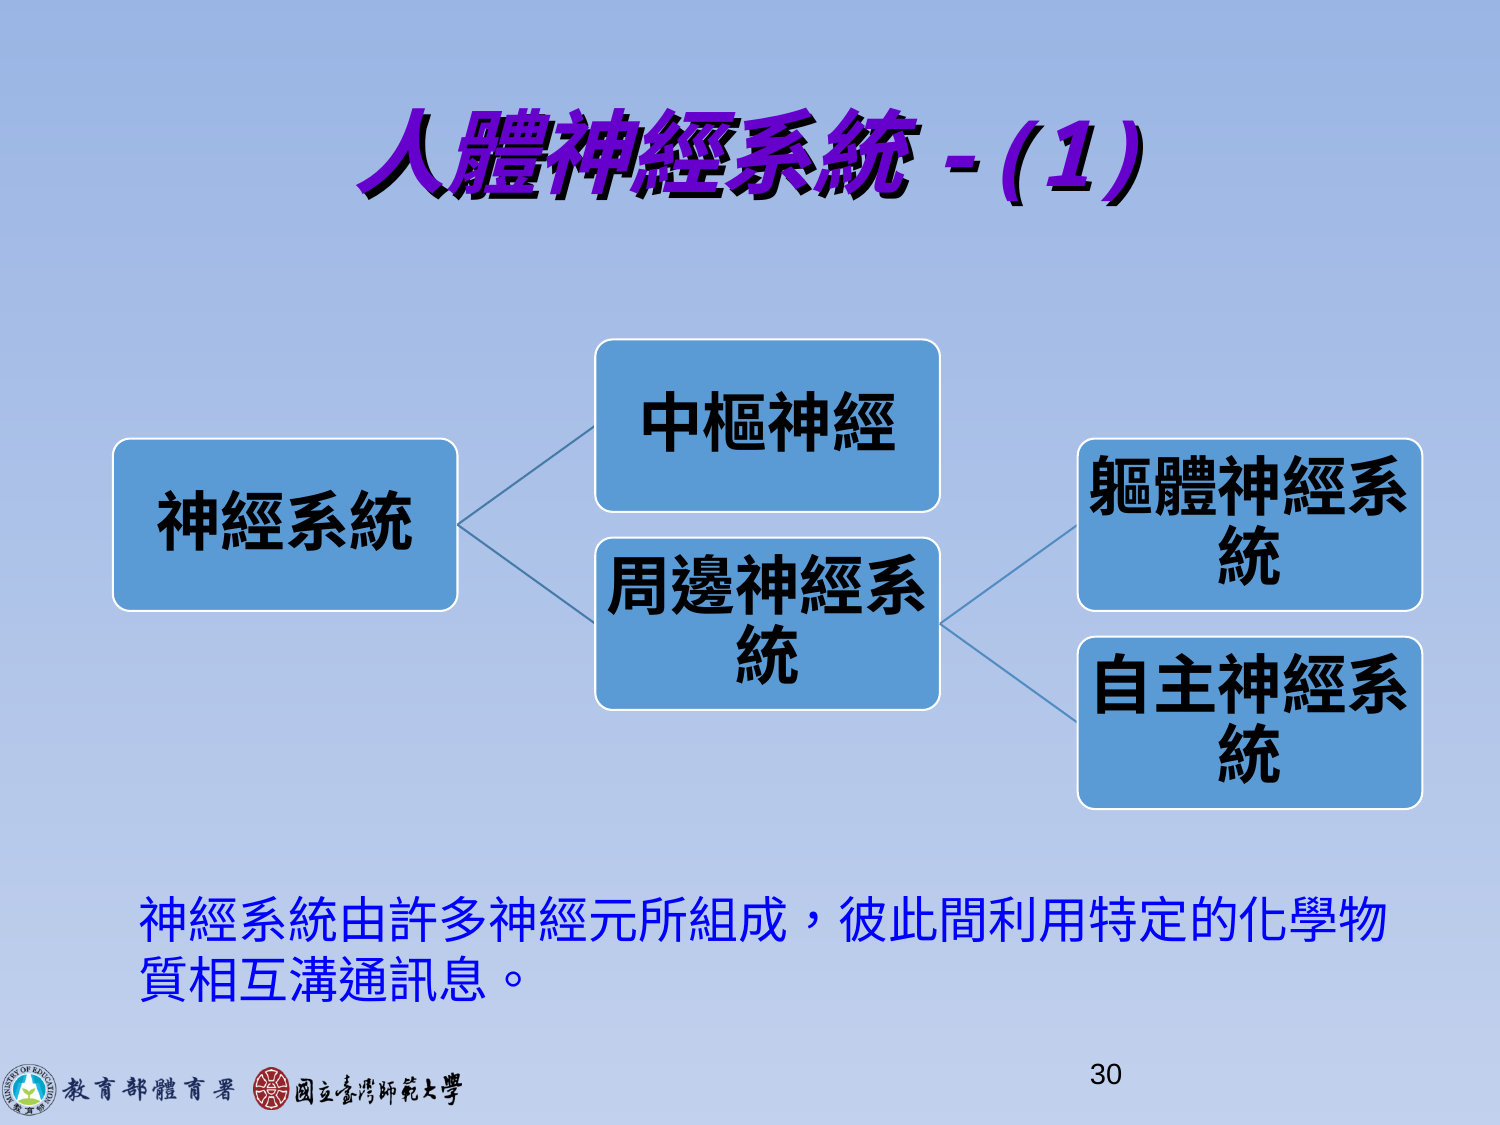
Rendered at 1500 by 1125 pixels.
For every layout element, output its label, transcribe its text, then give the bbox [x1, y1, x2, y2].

text_box 周邊神經系統 [595, 537, 940, 710]
text_box 神經系統 [112, 438, 458, 611]
text_box 軀體神經系統 [1077, 438, 1423, 611]
text_box 人體神經系統-(1) [0, 87, 1500, 197]
text_box 30 [1074, 1042, 1426, 1103]
text_box 自主神經系統 [1077, 636, 1423, 810]
text_box 神經系統由許多神經元所組成，彼此間利用特定的化學物質相互溝通訊息。 [123, 881, 1412, 1018]
text_box 中樞神經 [595, 339, 940, 512]
